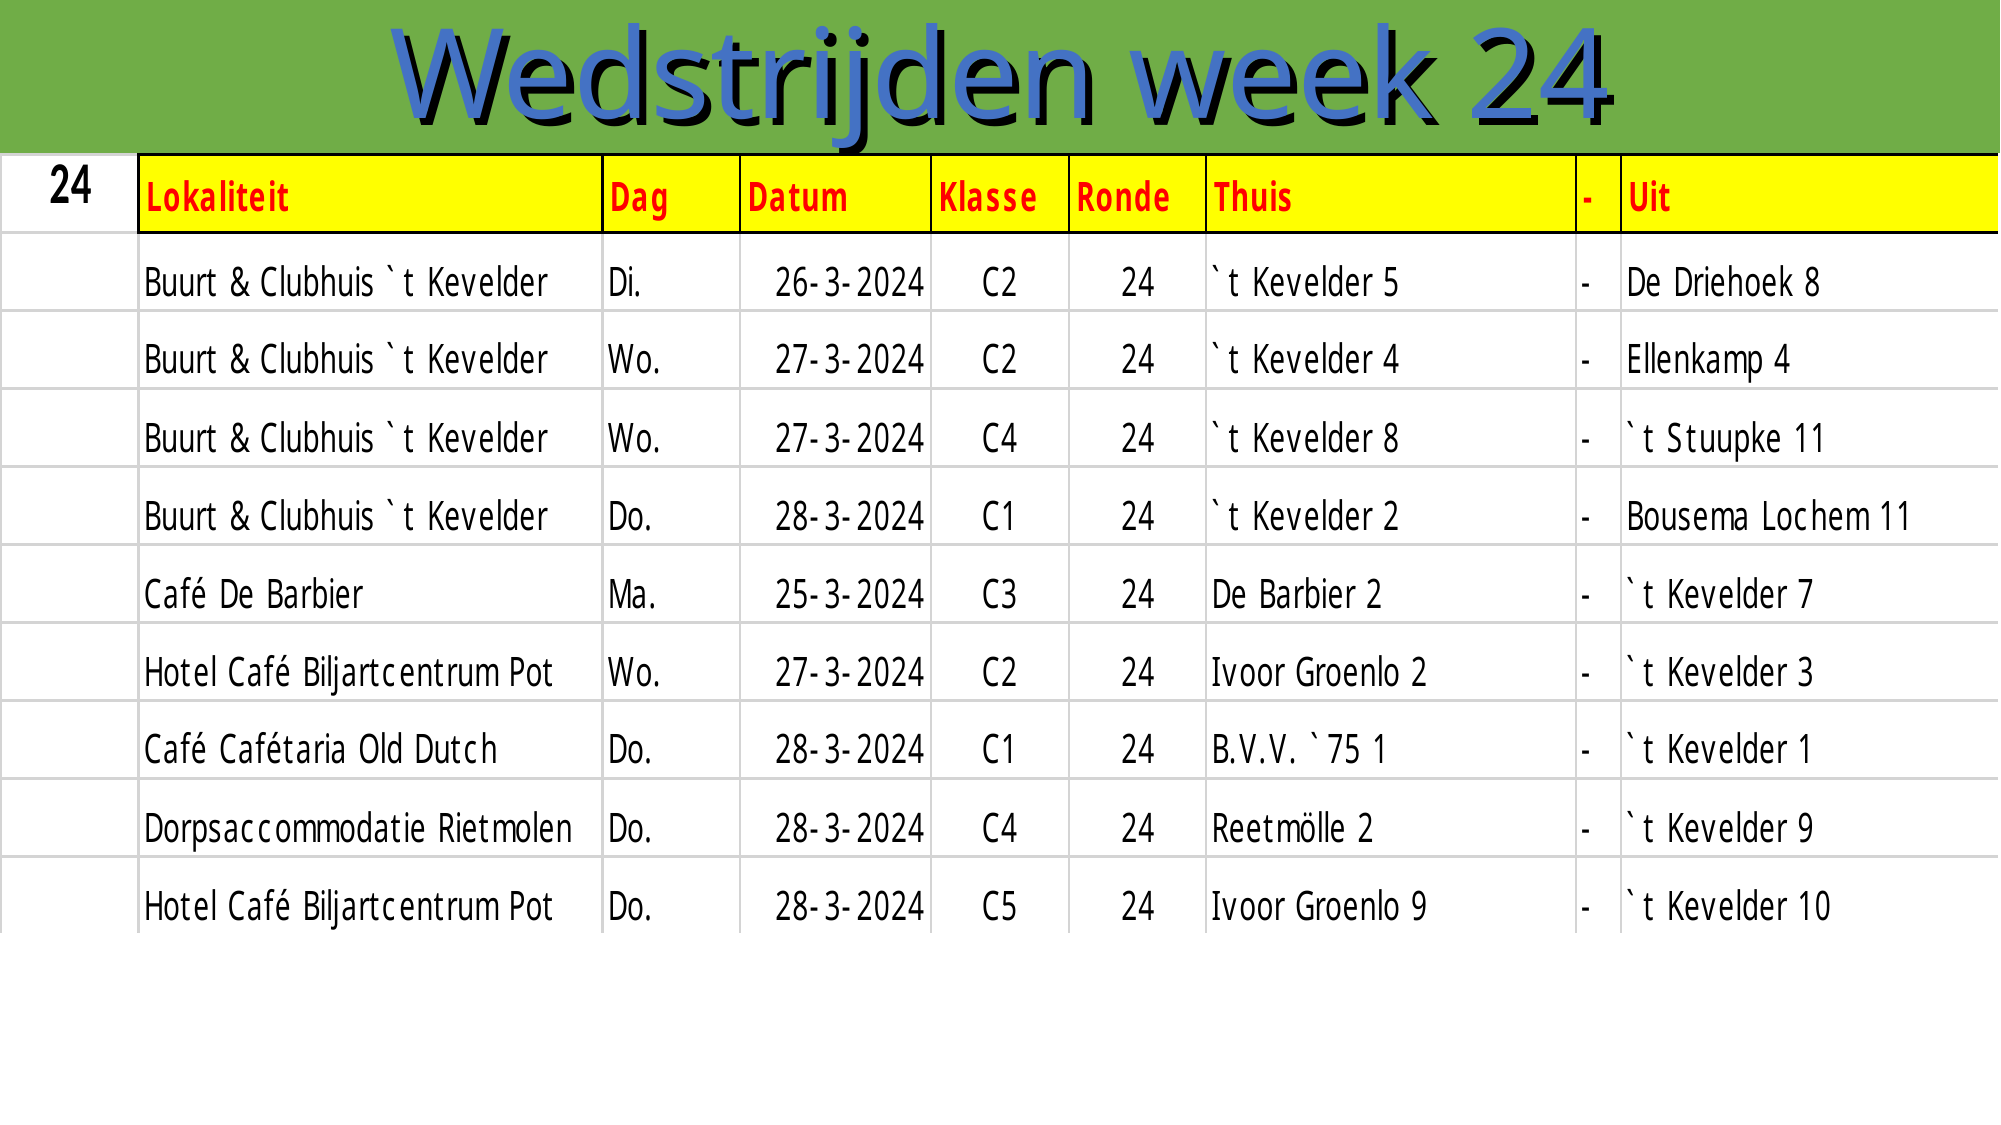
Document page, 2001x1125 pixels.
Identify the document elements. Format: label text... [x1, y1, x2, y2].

title Wedstrijden week 24 [0, 0, 2000, 152]
picture [0, 152, 2000, 937]
